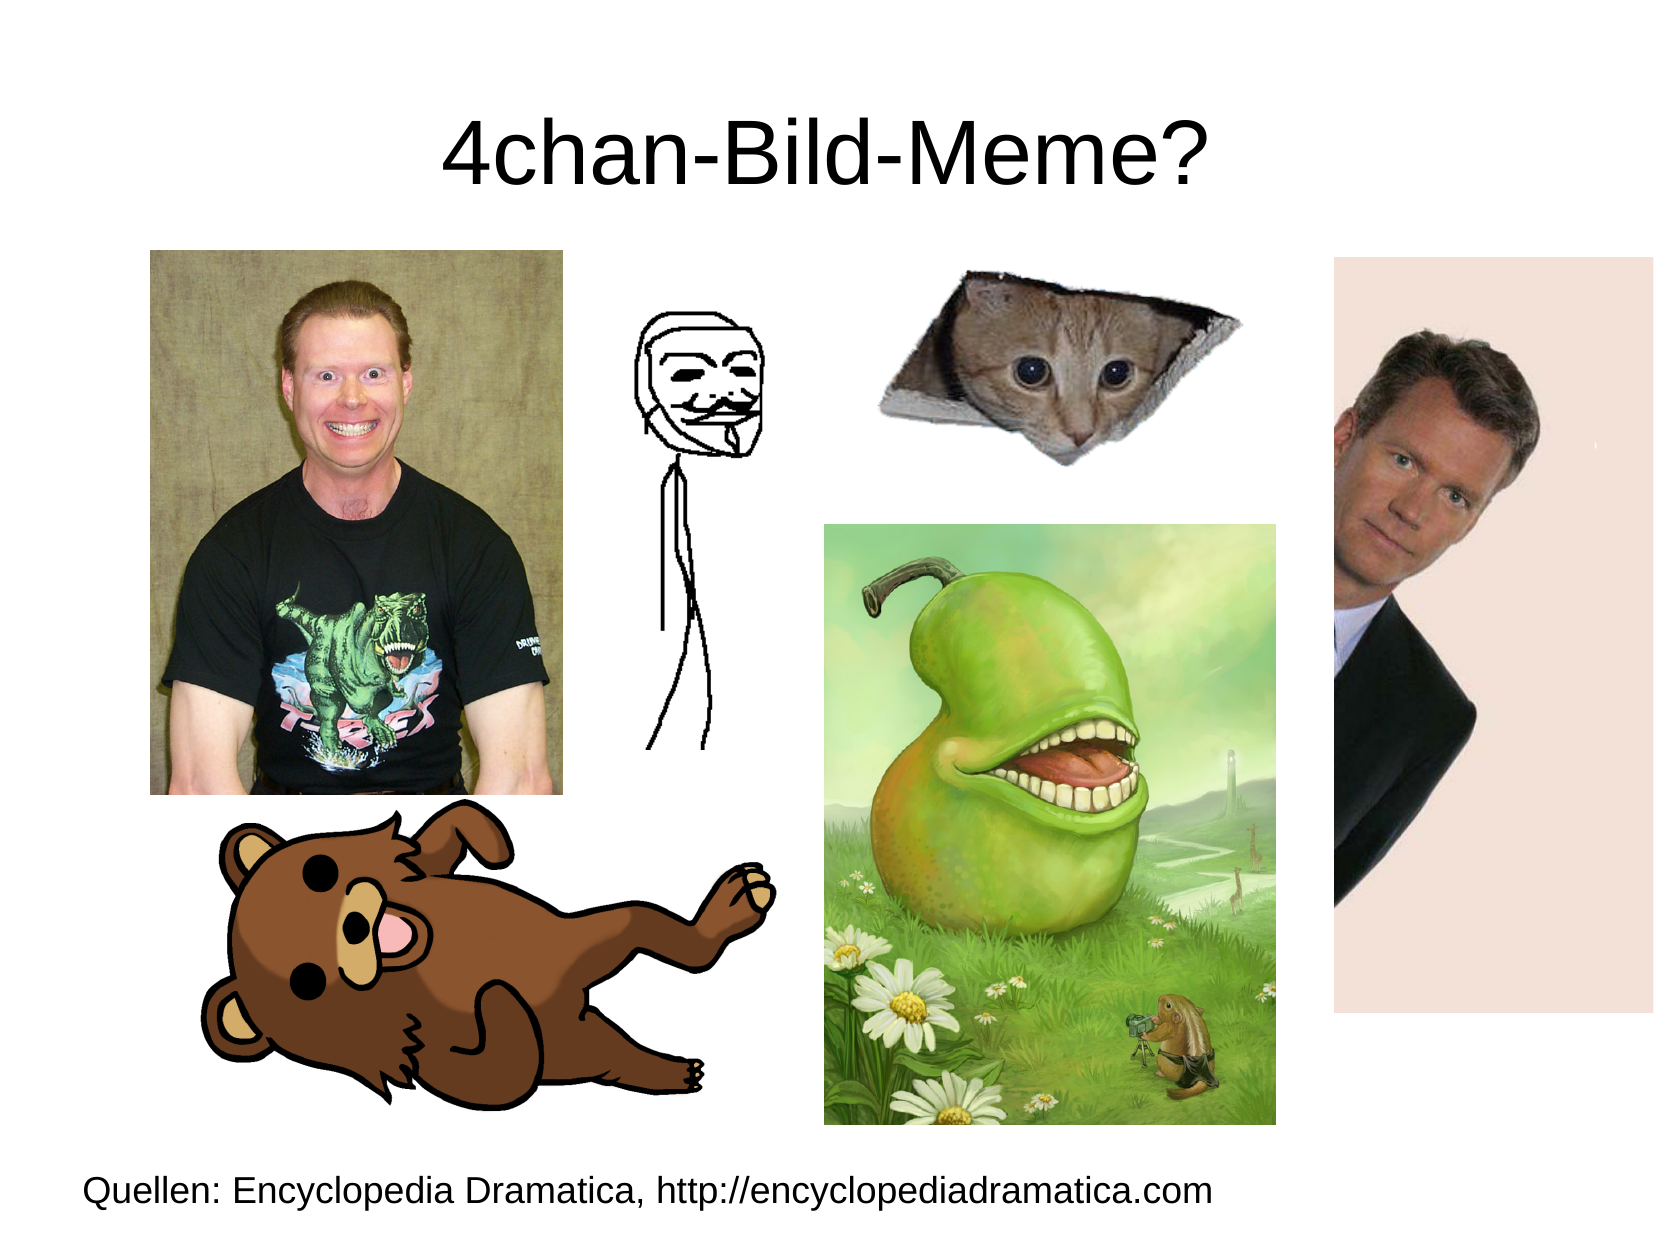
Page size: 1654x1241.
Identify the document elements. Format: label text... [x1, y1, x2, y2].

title 4chan-Bild-Meme? [82, 49, 1571, 257]
picture [587, 253, 1276, 1126]
picture [150, 250, 800, 1162]
text_box Quellen: Encyclopedia Dramatica, http://encyclopediadramatica.com [67, 1162, 1229, 1220]
picture [1334, 257, 1654, 1013]
